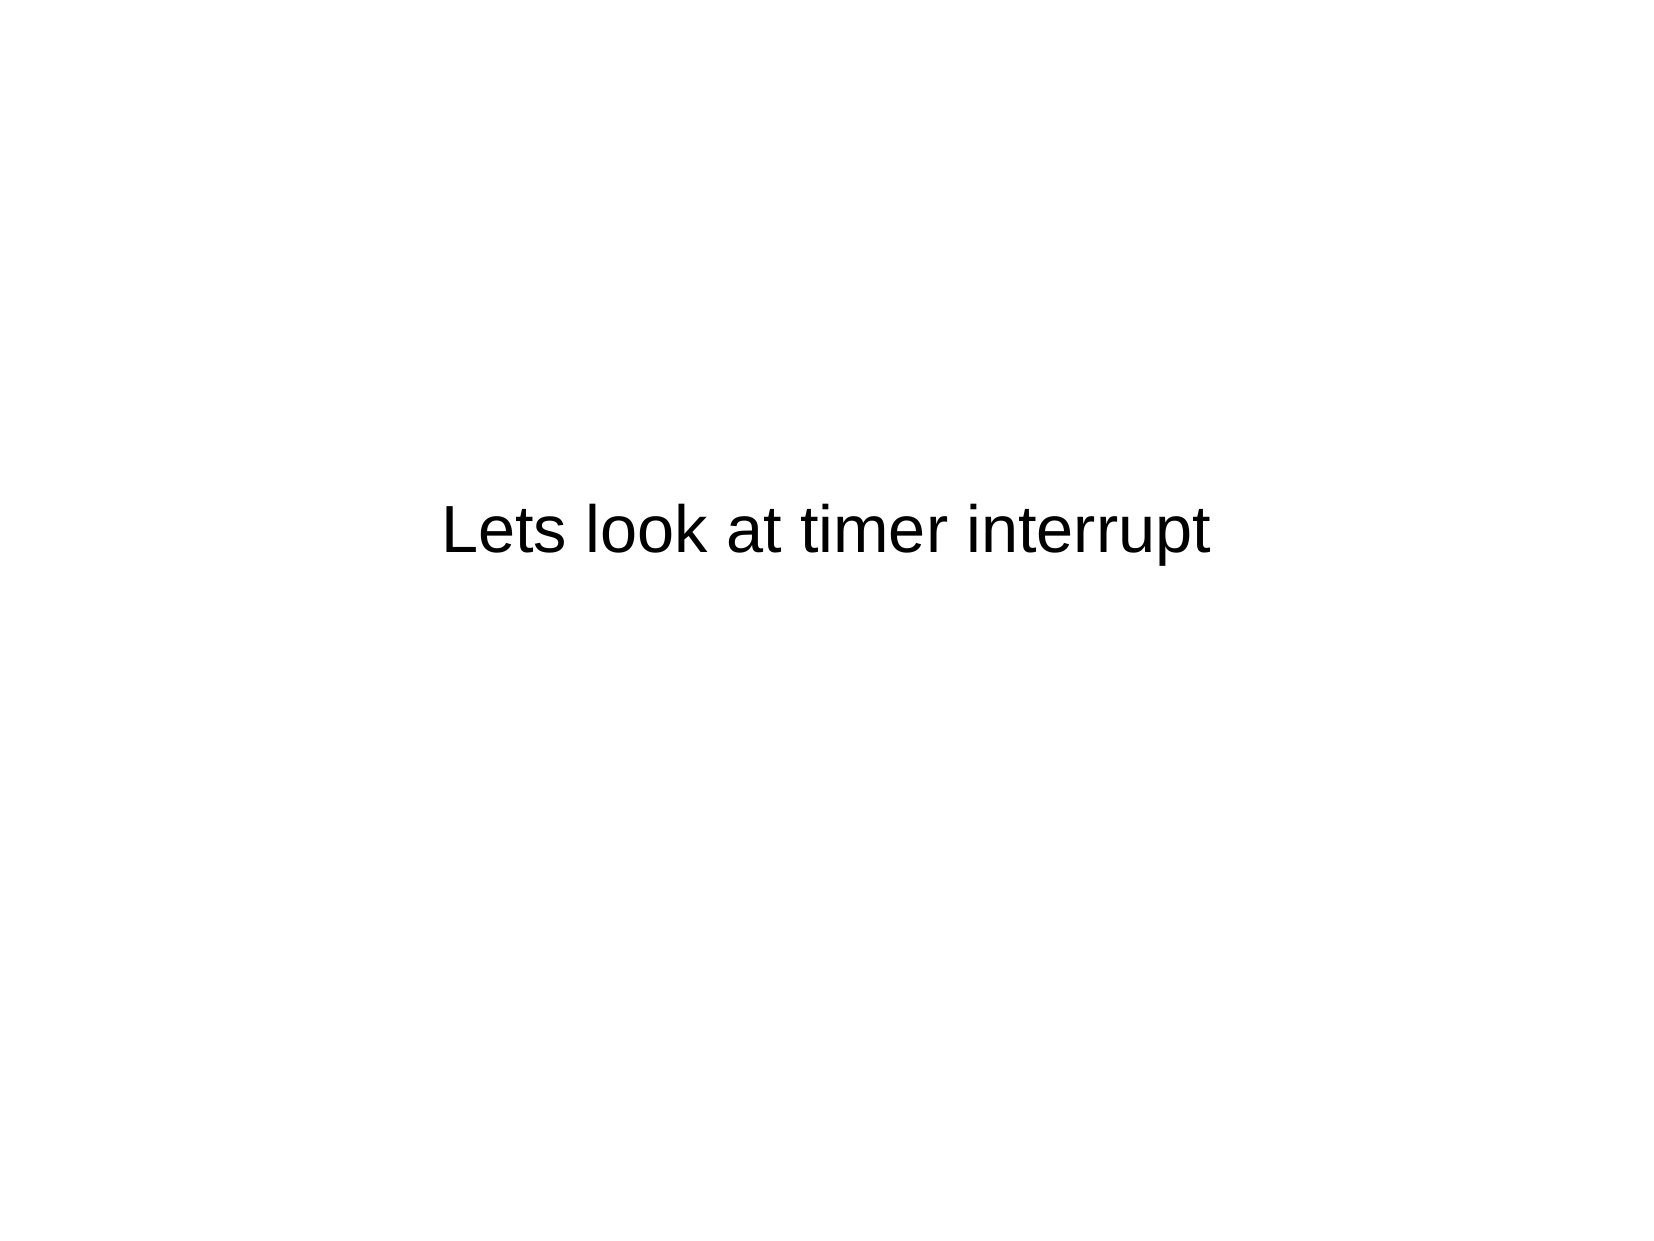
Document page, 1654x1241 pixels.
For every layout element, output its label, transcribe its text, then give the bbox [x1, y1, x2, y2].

subtitle Lets look at timer interrupt [82, 49, 1571, 1010]
